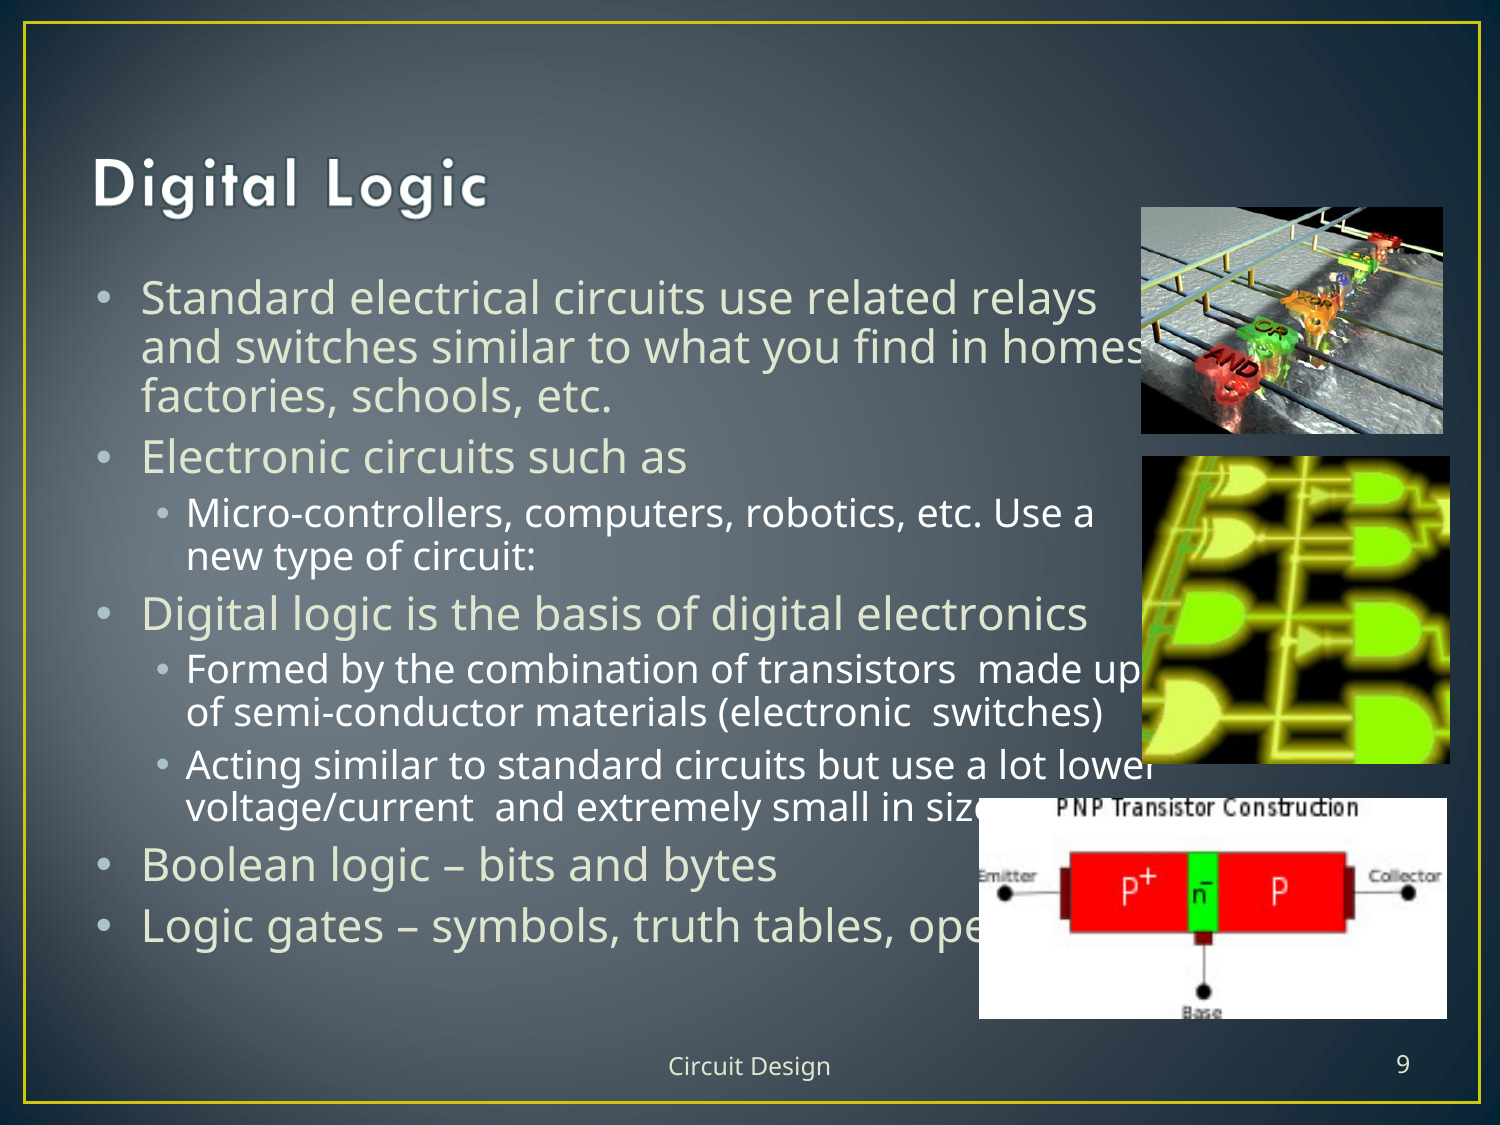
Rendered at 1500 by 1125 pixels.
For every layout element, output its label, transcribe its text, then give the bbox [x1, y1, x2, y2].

text_box <number> [1074, 1035, 1426, 1096]
picture [0, 0, 1500, 1125]
list Standard electrical circuits use related relays and switches similar to what you find in homes, factories, schools, etc. Electronic circuits such as Micro-controllers, computers, robotics, etc. Use a new type of circuit: Digital logic is the basis of digital electronics Formed by the combination of transistors made up of semi-conductor materials (electronic switches) Acting similar to standard circuits but use a lot lower voltage/current and extremely small in size Boolean logic – bits and bytes Logic gates – symbols, truth tables, operators [80, 267, 1199, 1000]
text_box Circuit Design [464, 1035, 1036, 1096]
text_box [45, 45, 1426, 272]
